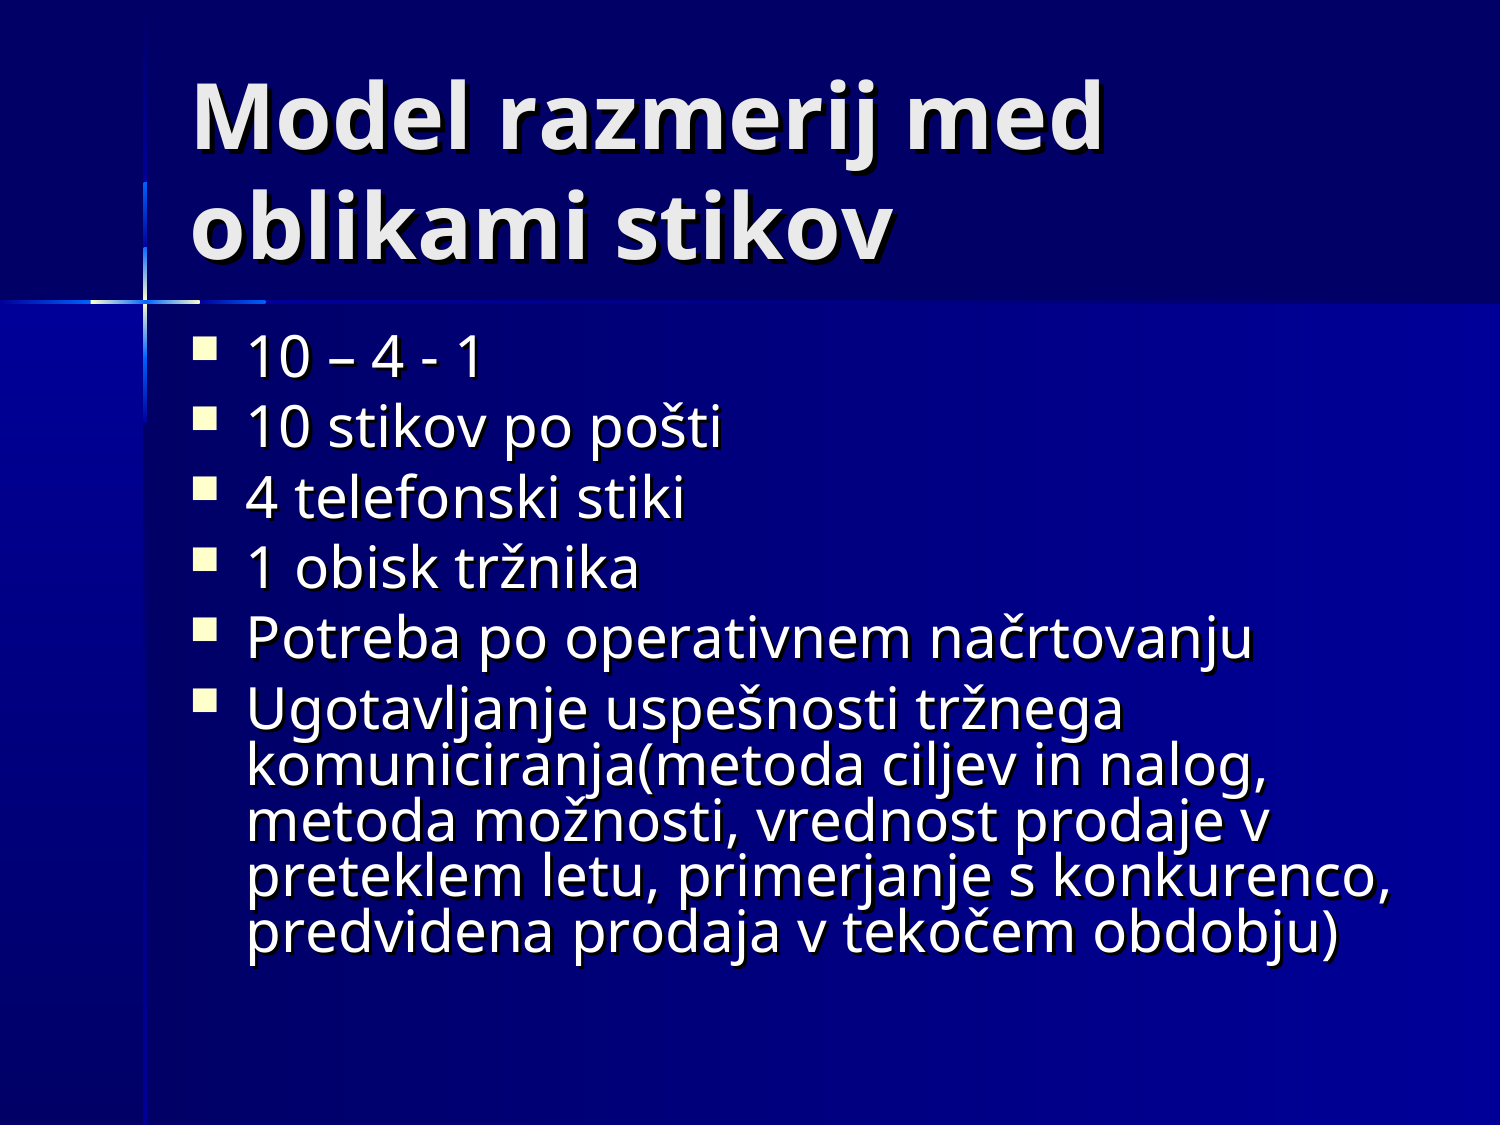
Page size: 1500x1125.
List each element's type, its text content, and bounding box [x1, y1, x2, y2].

title Model razmerij med oblikami stikov [174, 49, 1413, 286]
list 10 – 4 - 1 10 stikov po pošti 4 telefonski stiki 1 obisk tržnika Potreba po operativnem načrtovanju Ugotavljanje uspešnosti tržnega komuniciranja(metoda ciljev in nalog, metoda možnosti, vrednost prodaje v preteklem letu, primerjanje s konkurenco, predvidena prodaja v tekočem obdobju) [174, 324, 1413, 1001]
